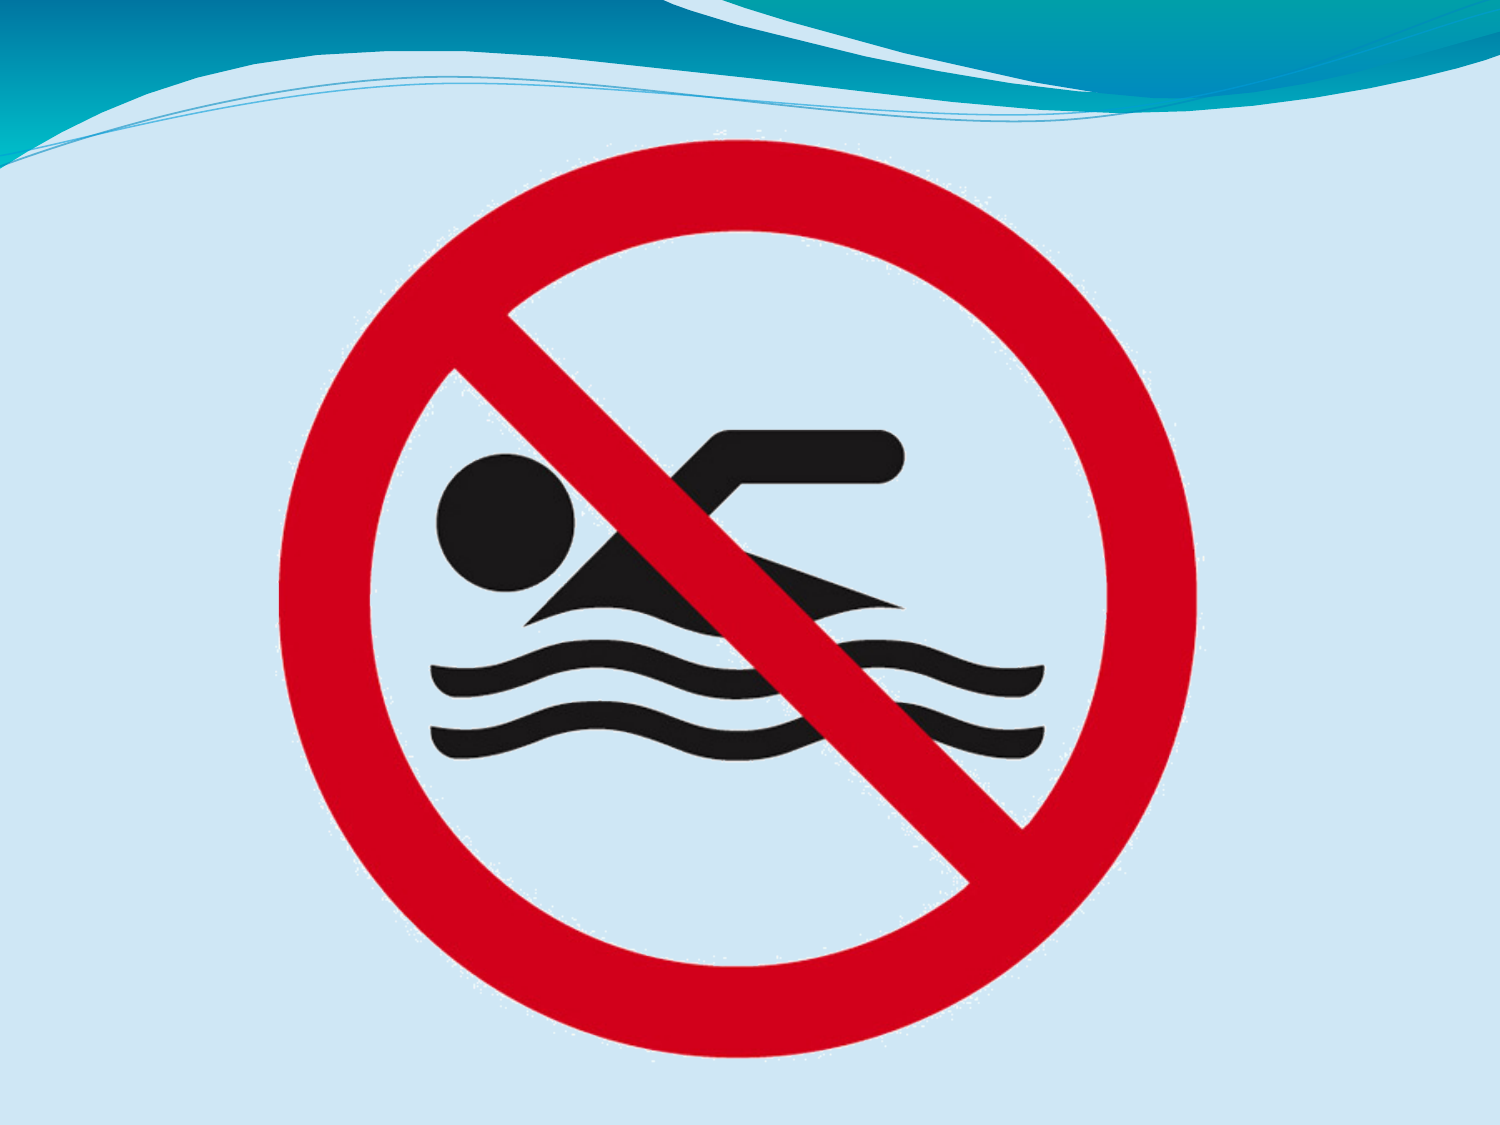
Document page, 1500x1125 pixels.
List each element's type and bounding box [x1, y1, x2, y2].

picture [234, 117, 1243, 1094]
